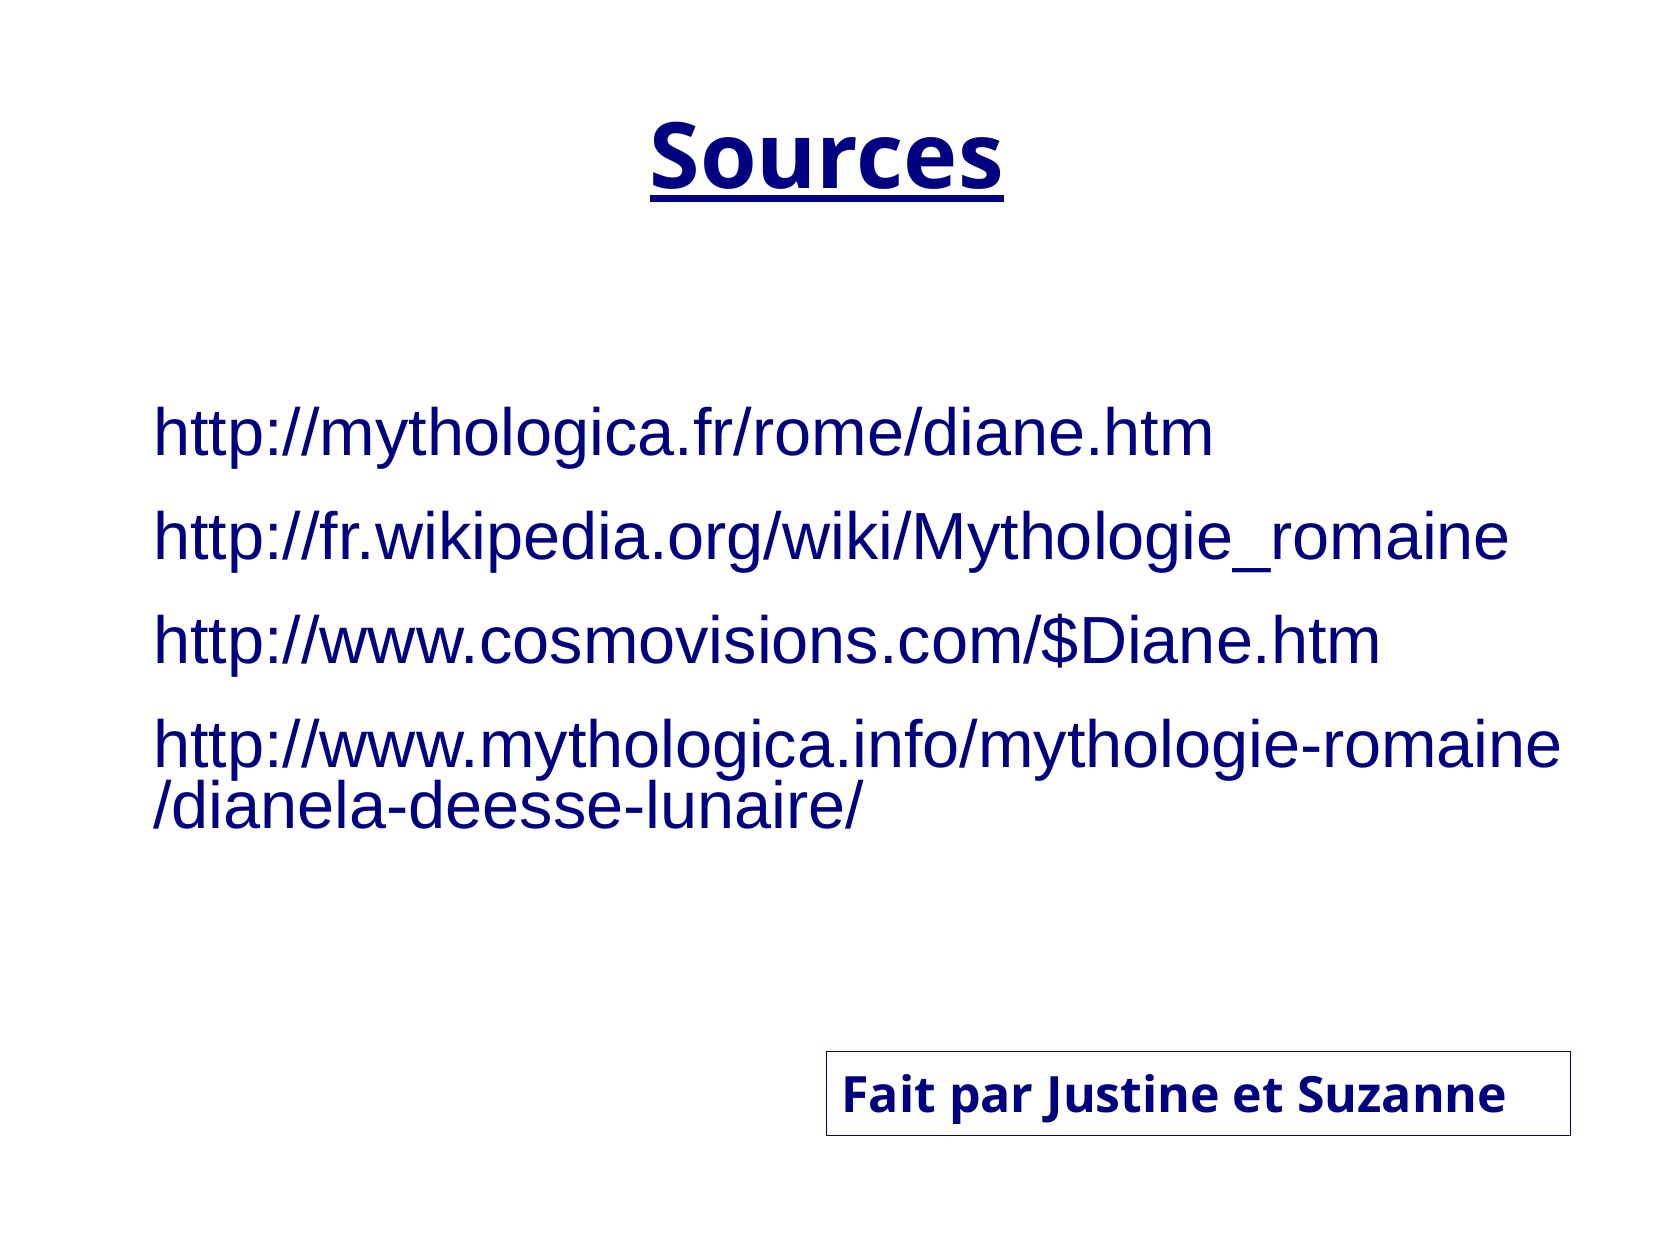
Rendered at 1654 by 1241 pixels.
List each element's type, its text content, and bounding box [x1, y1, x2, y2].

title Sources [82, 49, 1571, 257]
text_box Fait par Justine et Suzanne [826, 1051, 1571, 1136]
list http://mythologica.fr/rome/diane.htm http://fr.wikipedia.org/wiki/Mythologie_romaine http://www.cosmovisions.com/$Diane.htm http://www.mythologica.info/mythologie-romaine/dianela-deesse-lunaire/ [82, 290, 1571, 1109]
